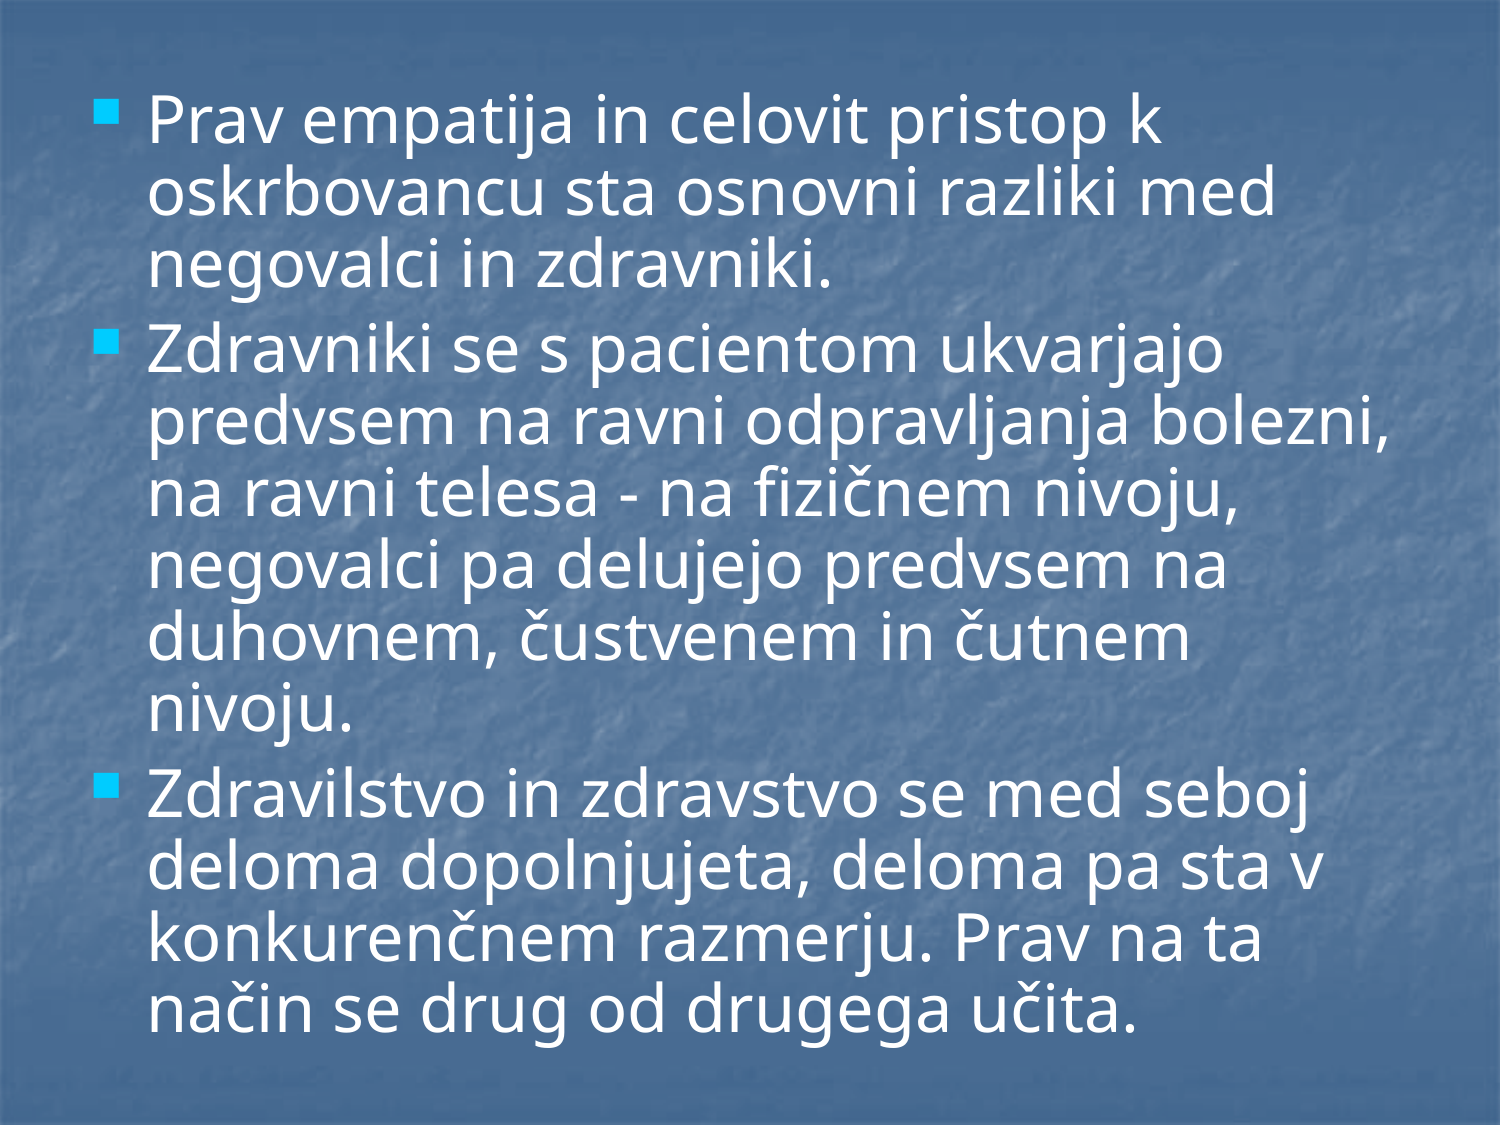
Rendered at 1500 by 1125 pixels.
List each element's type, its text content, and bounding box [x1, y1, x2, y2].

picture [0, 0, 1500, 1125]
list Prav empatija in celovit pristop k oskrbovancu sta osnovni razliki med negovalci in zdravniki. Zdravniki se s pacientom ukvarjajo predvsem na ravni odpravljanja bolezni, na ravni telesa - na fizičnem nivoju, negovalci pa delujejo predvsem na duhovnem, čustvenem in čutnem nivoju. Zdravilstvo in zdravstvo se med seboj deloma dopolnjujeta, deloma pa sta v konkurenčnem razmerju. Prav na ta način se drug od drugega učita. [75, 78, 1425, 1000]
